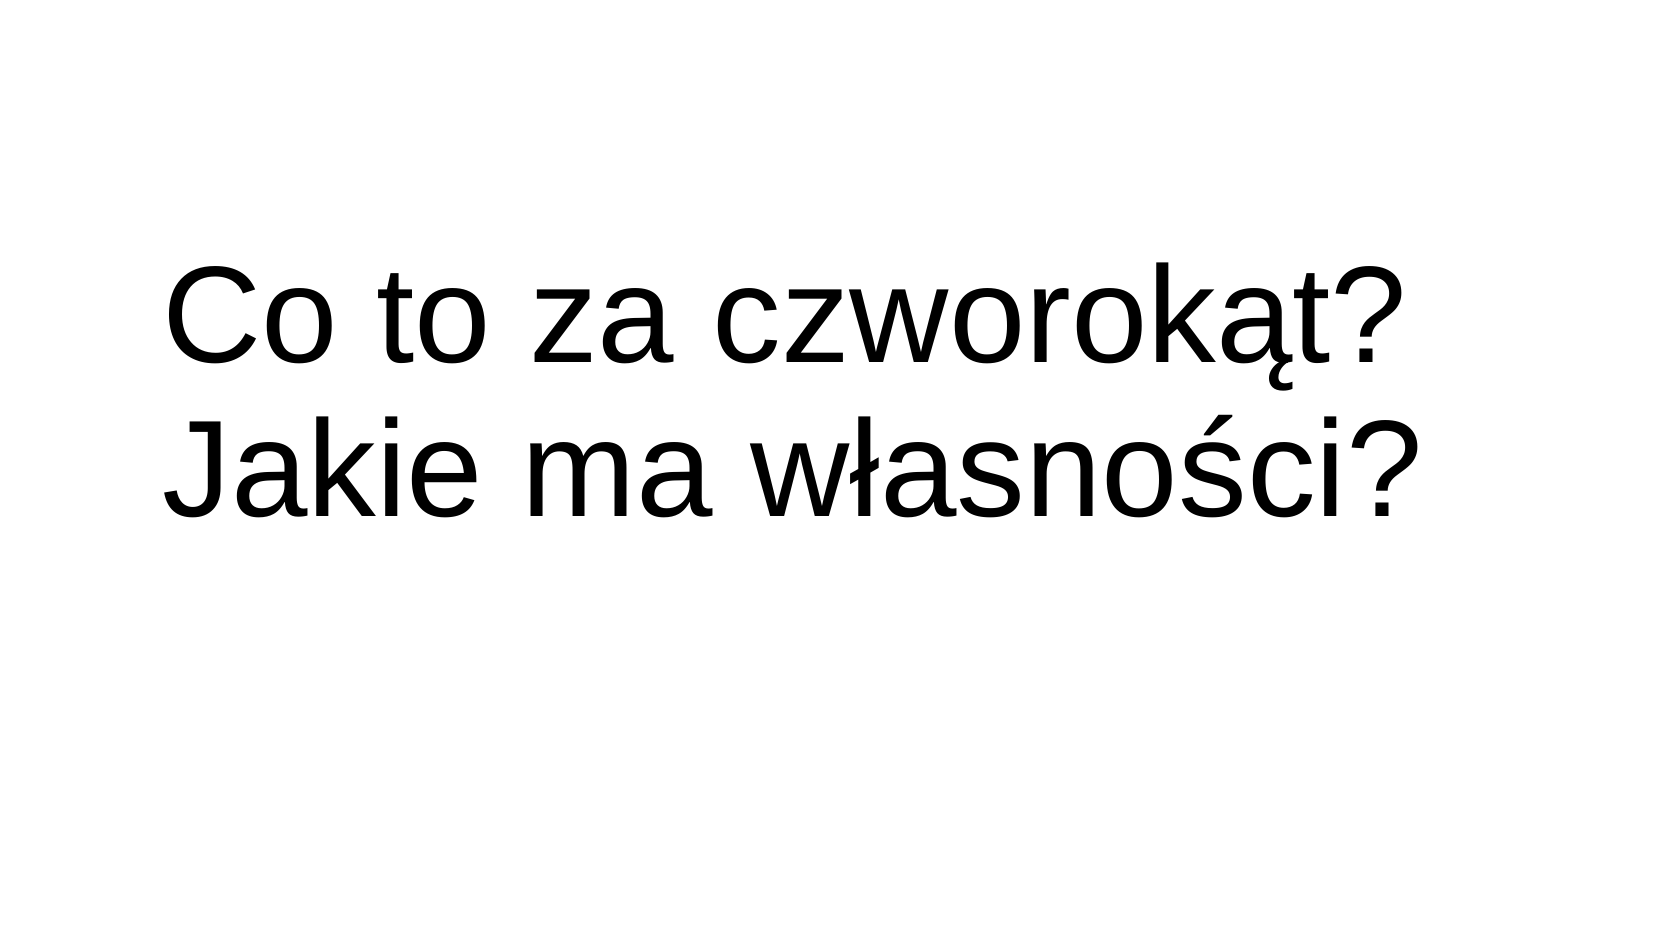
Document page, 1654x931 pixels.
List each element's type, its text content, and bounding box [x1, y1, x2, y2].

text_box Co to za czworokąt? Jakie ma własności? [147, 230, 1506, 661]
